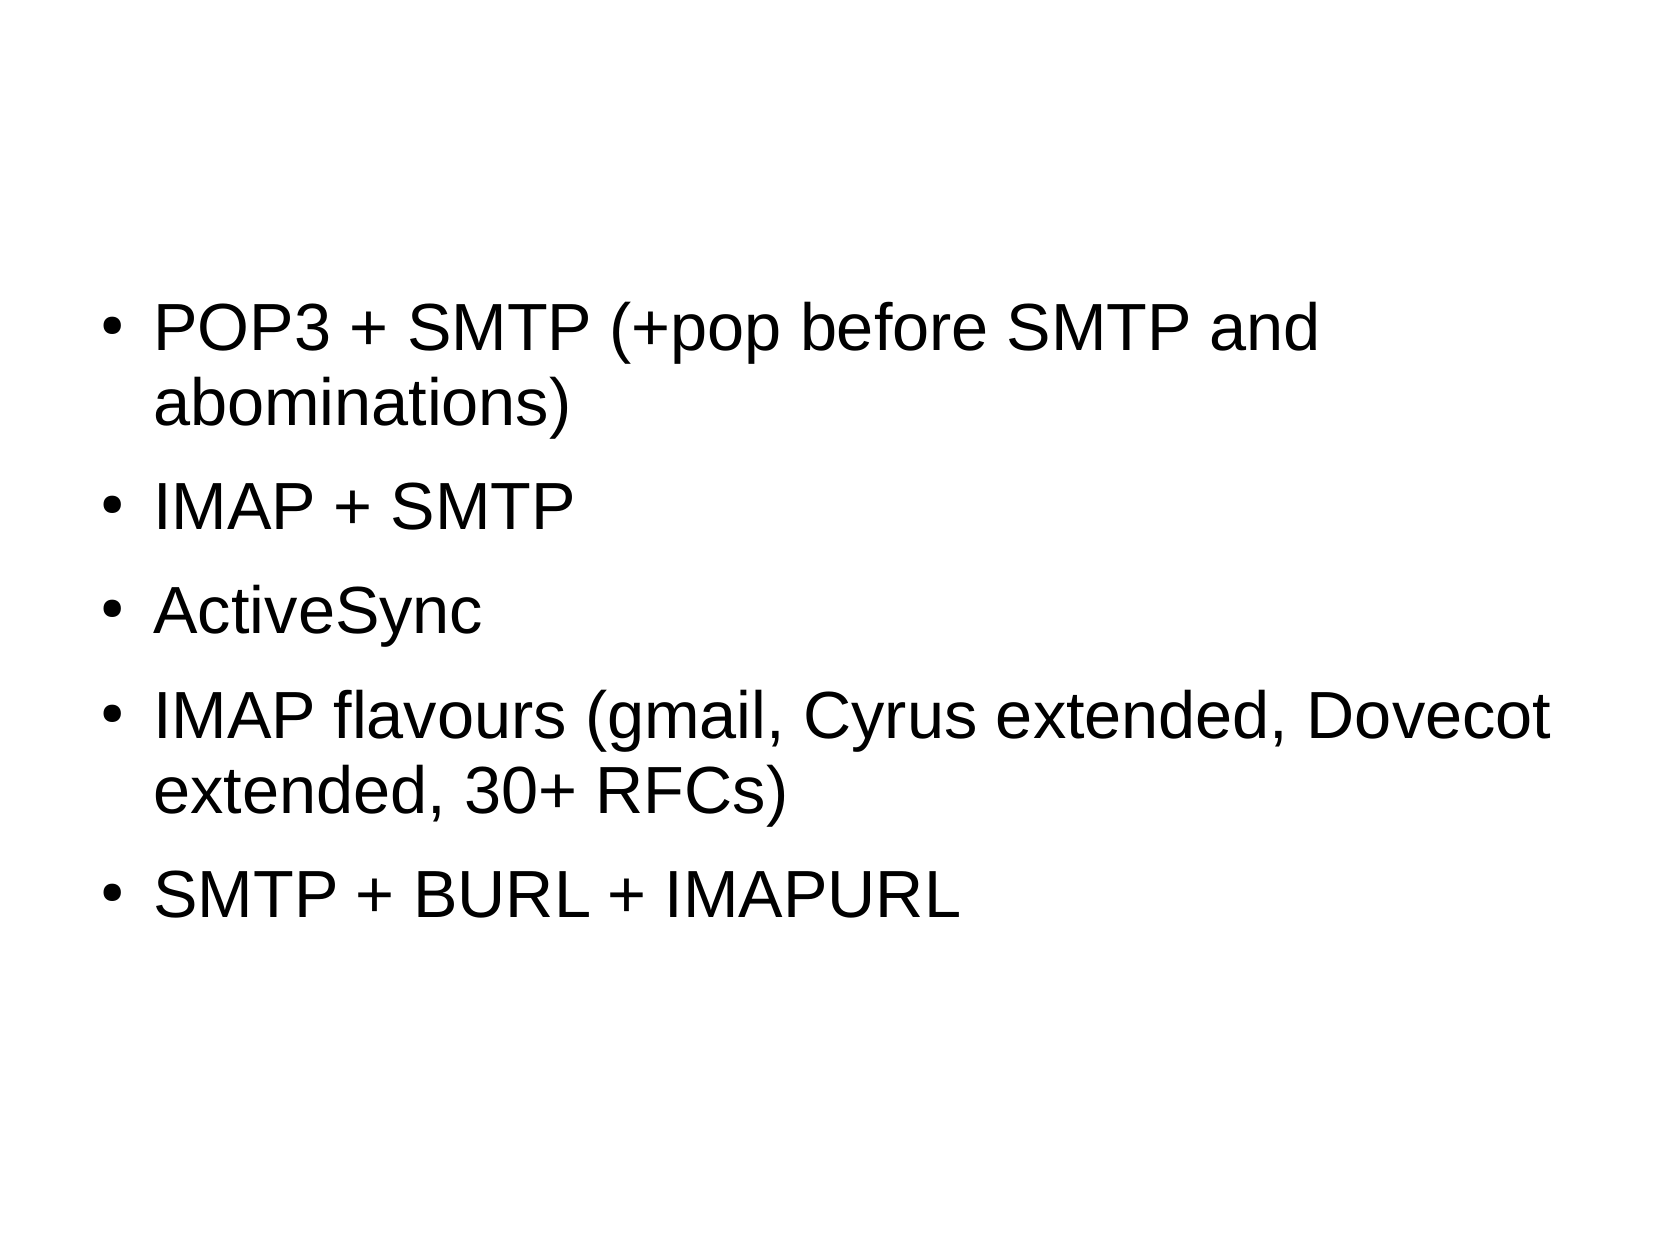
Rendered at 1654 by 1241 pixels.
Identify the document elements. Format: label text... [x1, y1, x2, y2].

list POP3 + SMTP (+pop before SMTP and abominations) IMAP + SMTP ActiveSync IMAP flavours (gmail, Cyrus extended, Dovecot extended, 30+ RFCs) SMTP + BURL + IMAPURL [82, 290, 1571, 1010]
